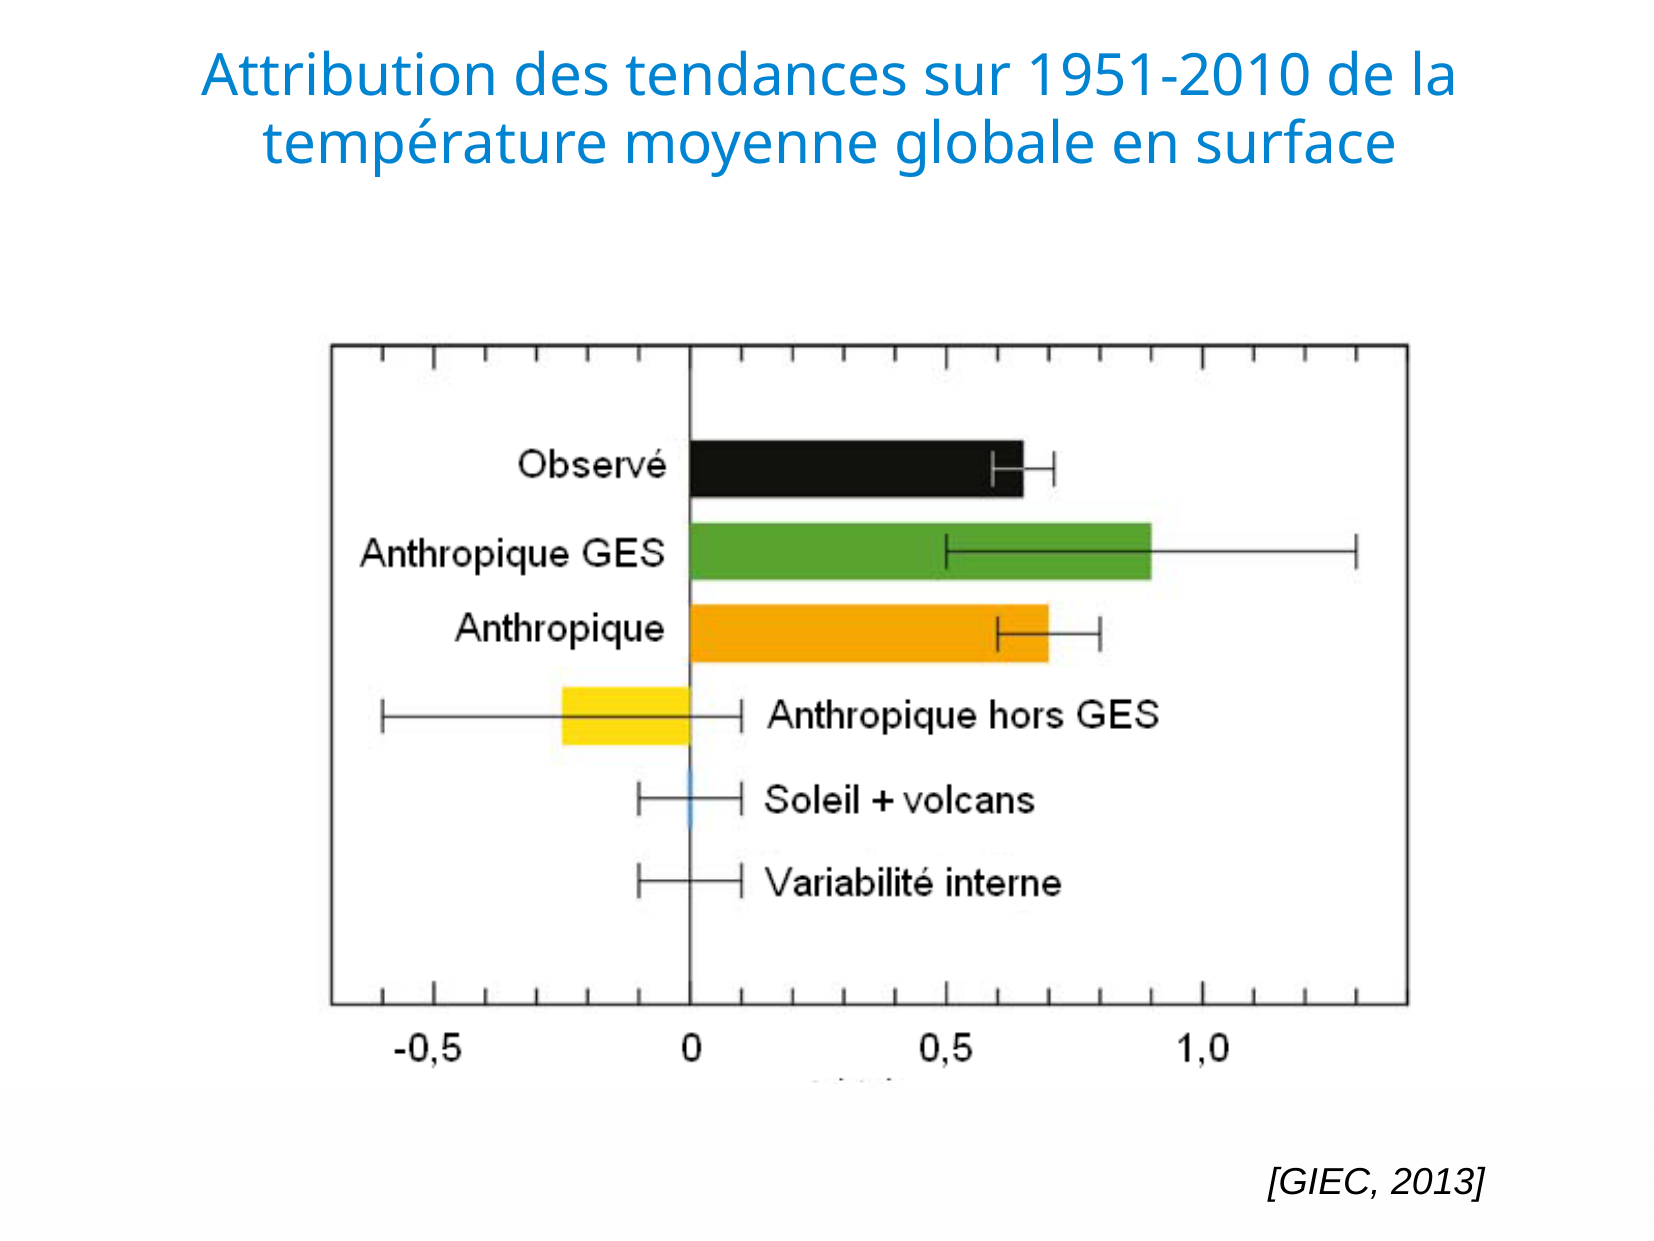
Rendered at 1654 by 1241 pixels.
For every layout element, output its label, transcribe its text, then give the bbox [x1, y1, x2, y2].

text_box [GIEC, 2013] [1253, 1149, 1625, 1216]
picture [0, 261, 1654, 1240]
text_box Attribution des tendances sur 1951-2010 de la température moyenne globale en surface [48, 32, 1612, 202]
